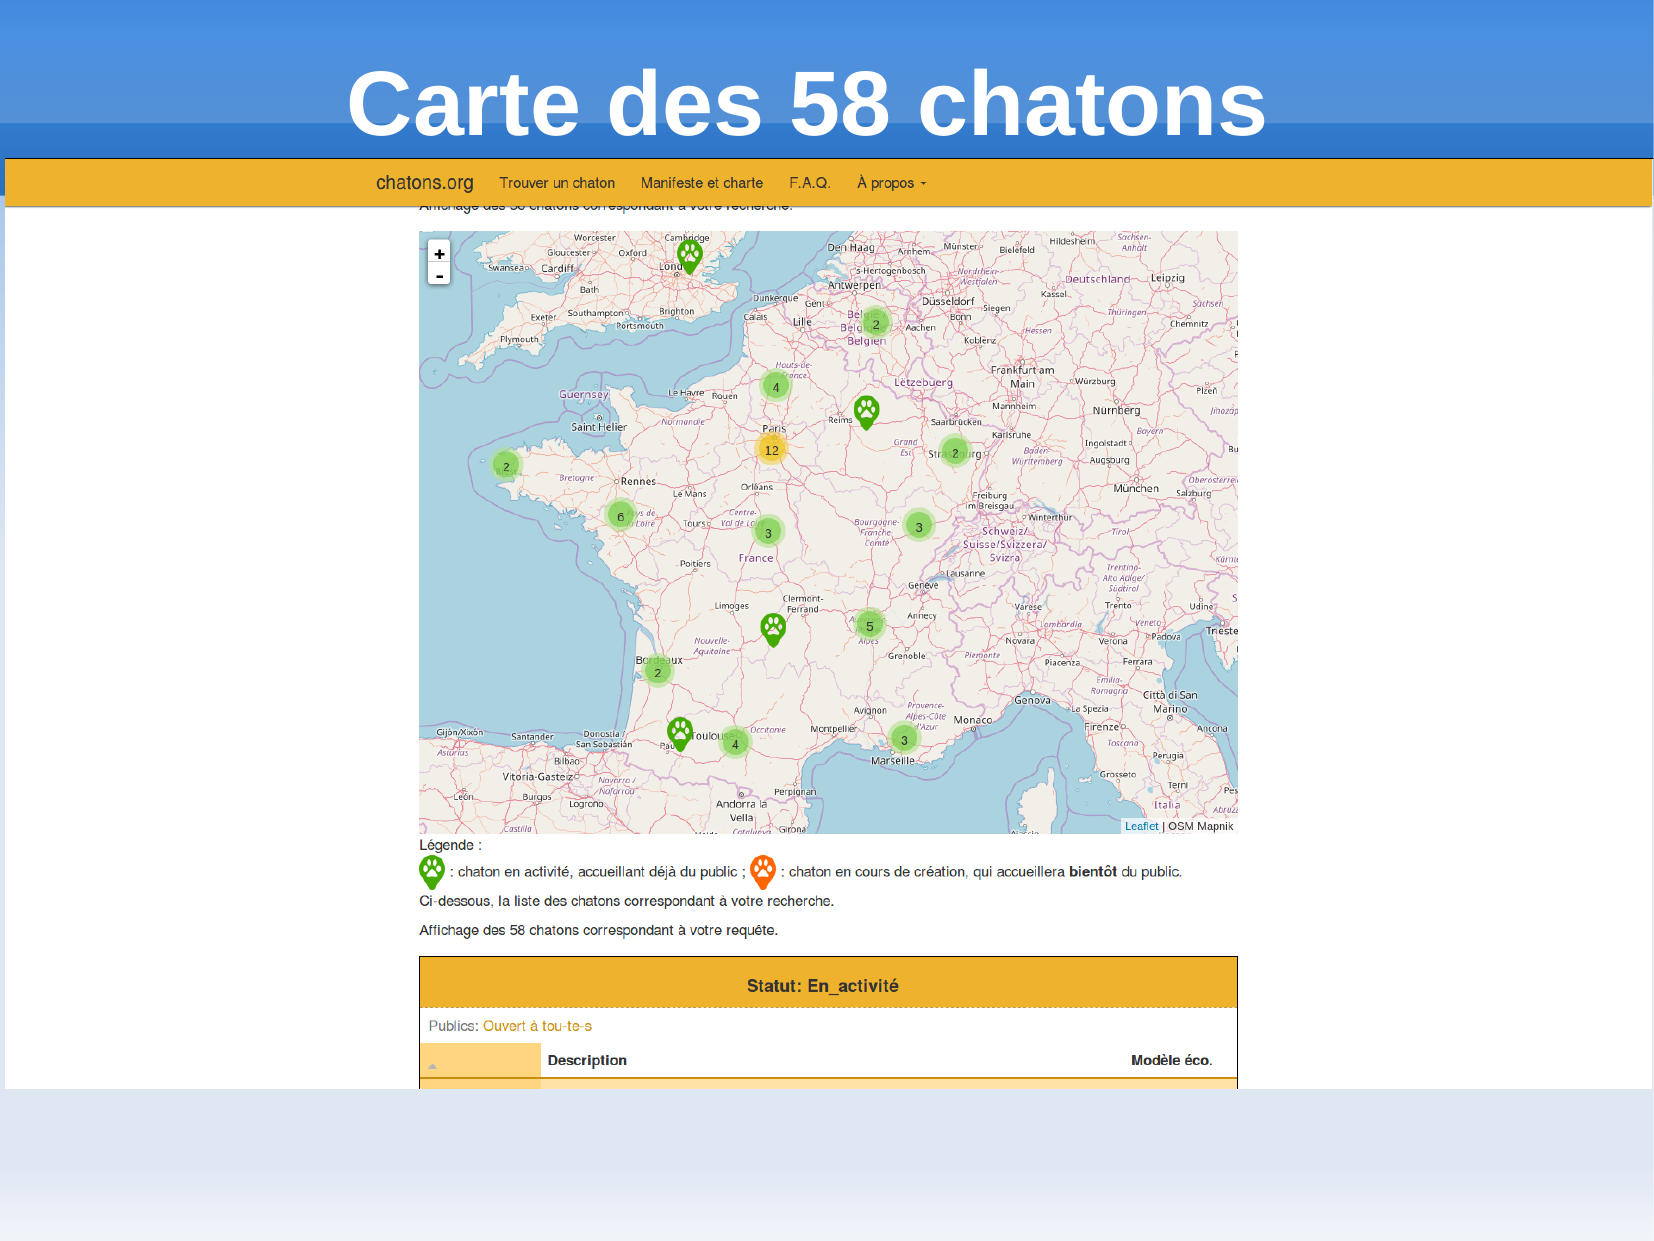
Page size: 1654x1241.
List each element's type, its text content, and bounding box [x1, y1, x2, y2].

title Carte des 58 chatons [76, 0, 1565, 158]
picture [0, 0, 1654, 1241]
